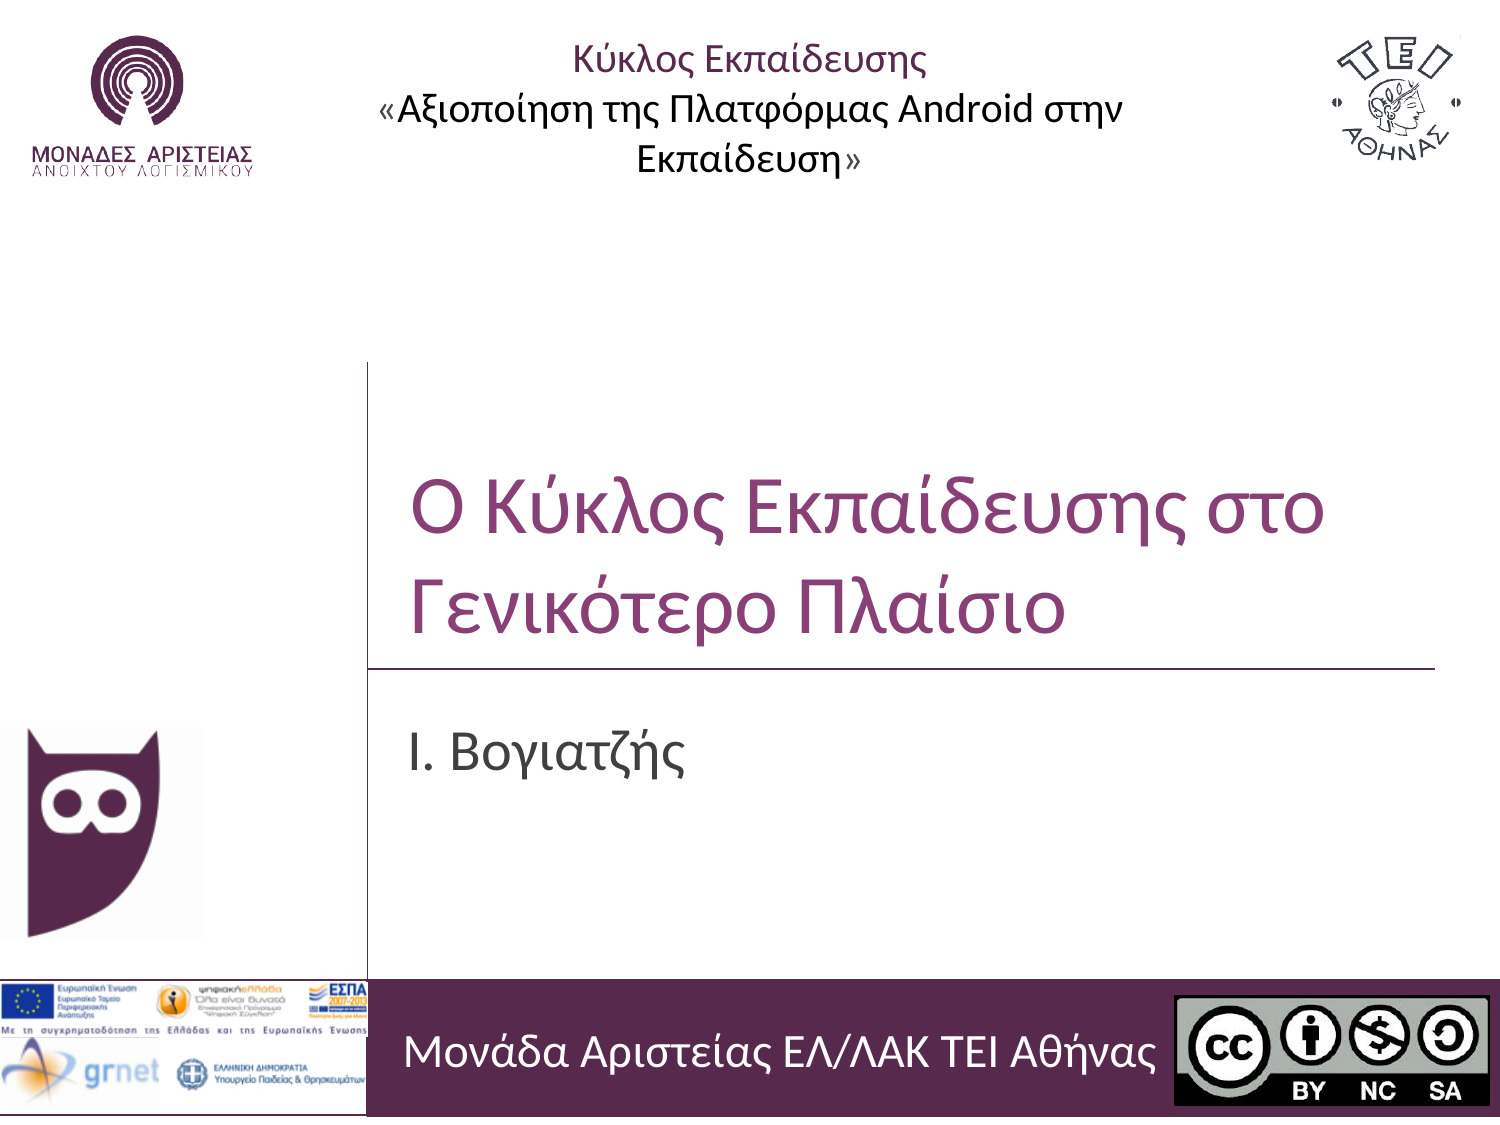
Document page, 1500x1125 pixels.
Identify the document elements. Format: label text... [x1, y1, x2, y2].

picture [1331, 35, 1461, 167]
title Ο Κύκλος Εκπαίδευσης στο Γενικότερο Πλαίσιο [395, 357, 1500, 658]
picture [175, 1057, 366, 1092]
picture [0, 727, 204, 939]
picture [1174, 995, 1490, 1106]
text_box Κύκλος Εκπαίδευσης «Αξιοποίηση της Πλατφόρμας Android στην Εκπαίδευση» [280, 22, 1220, 190]
picture [31, 35, 253, 177]
subtitle Μονάδα Αριστείας ΕΛ/ΛΑΚ ΤΕΙ Αθήνας [387, 992, 1488, 1105]
picture [0, 982, 368, 1113]
text_box Ι. Βογιατζής [392, 704, 1455, 963]
